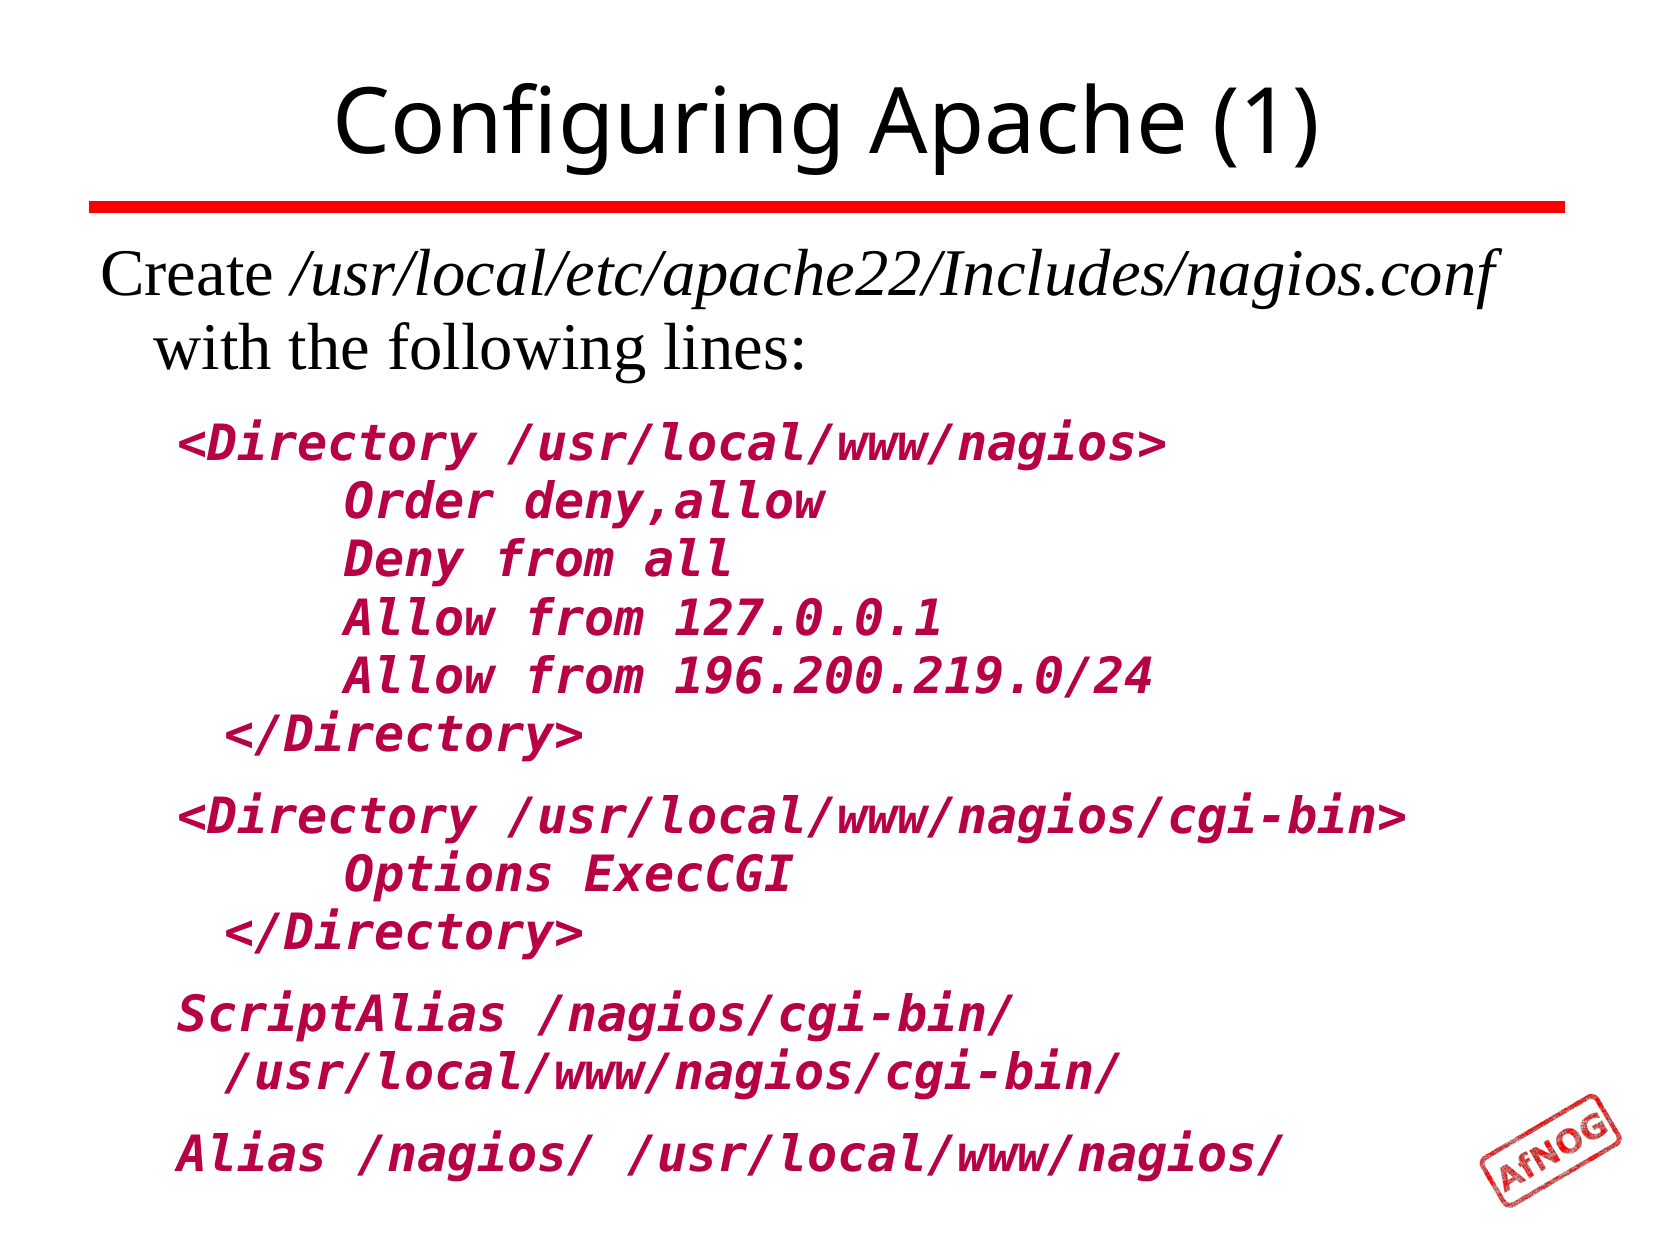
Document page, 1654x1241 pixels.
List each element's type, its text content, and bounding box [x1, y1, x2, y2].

picture [1476, 1090, 1625, 1211]
list Create /usr/local/etc/apache22/Includes/nagios.conf with the following lines: <Directory /usr/local/www/nagios> Order deny,allow Deny from all Allow from 127.0.0.1 Allow from 196.200.219.0/24 </Directory> <Directory /usr/local/www/nagios/cgi-bin> Options ExecCGI </Directory> ScriptAlias /nagios/cgi-bin/ /usr/local/www/nagios/cgi-bin/ Alias /nagios/ /usr/local/www/nagios/ [82, 236, 1571, 1184]
title Configuring Apache (1) [88, 36, 1565, 200]
